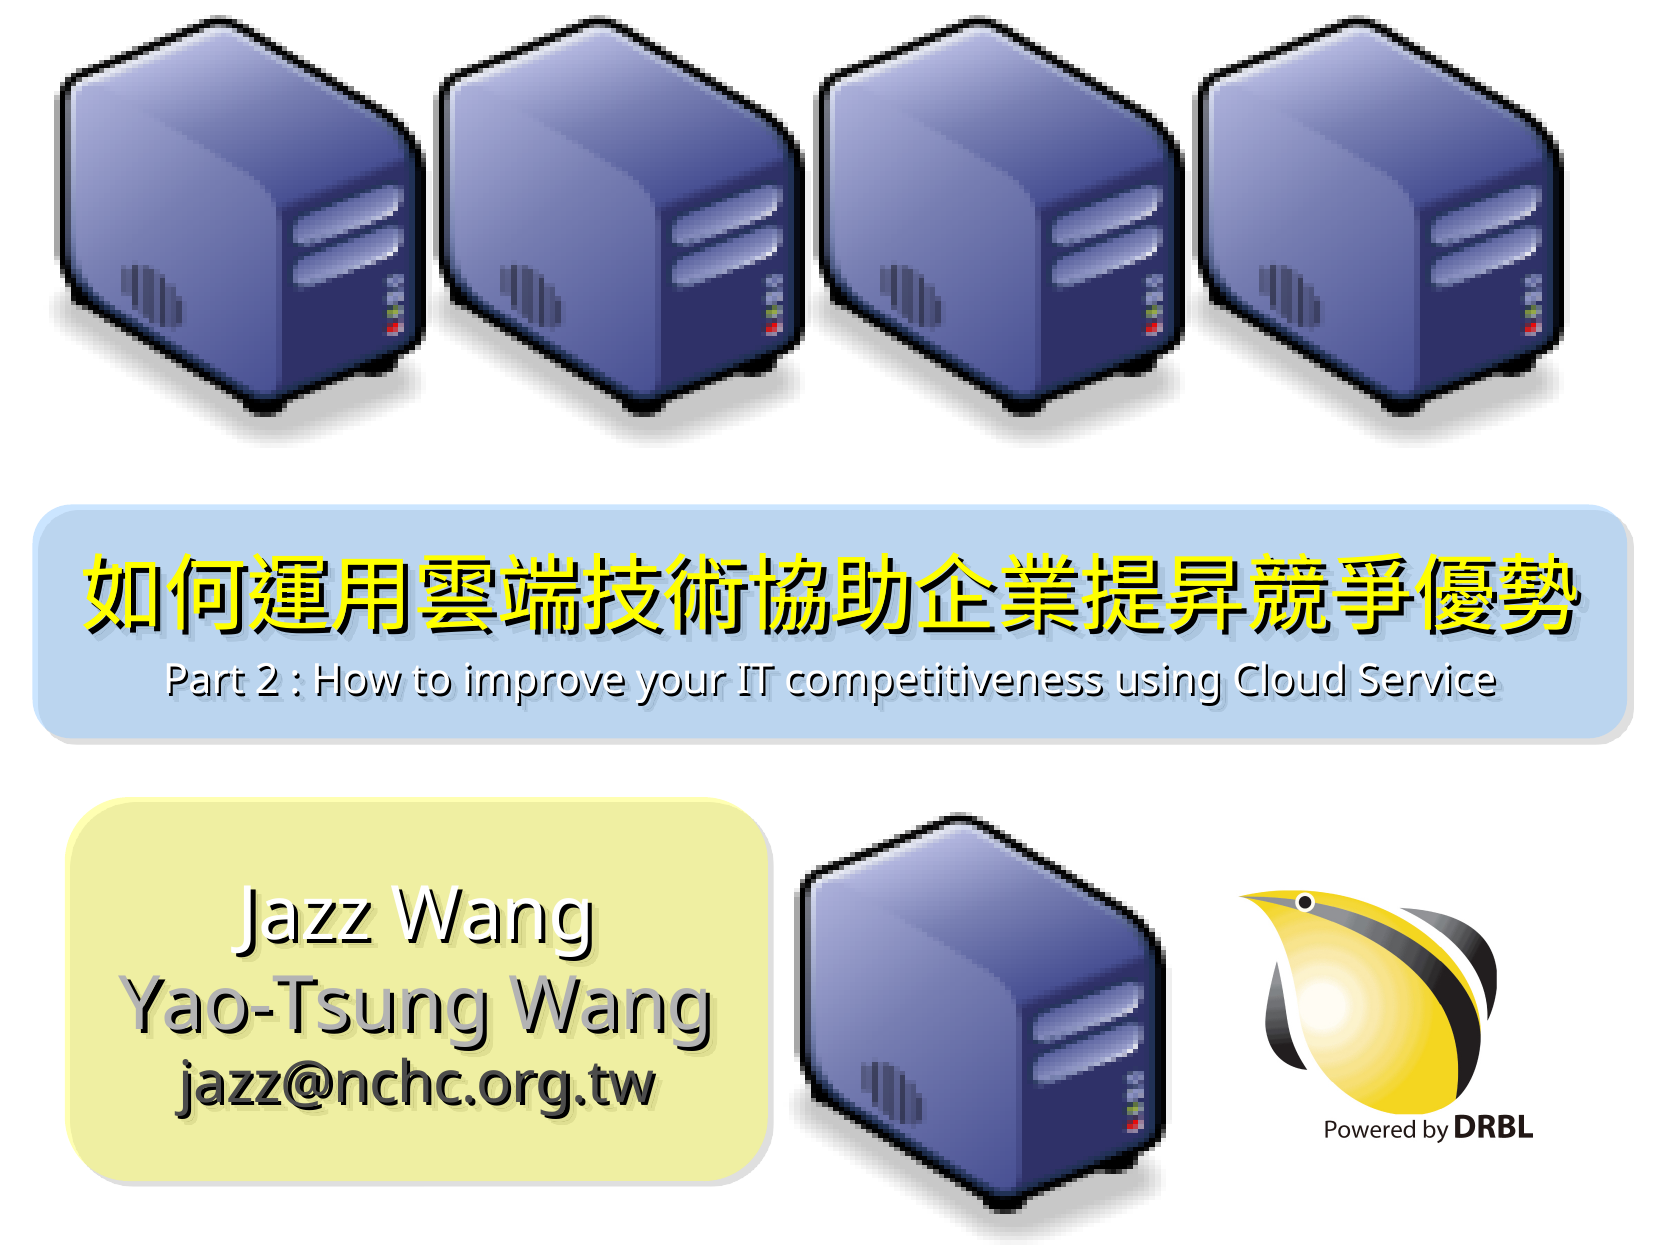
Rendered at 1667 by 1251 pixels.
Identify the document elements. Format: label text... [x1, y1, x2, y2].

picture [767, 800, 1211, 1249]
picture [27, 2, 1609, 502]
text_box Jazz Wang Yao-Tsung Wang jazz@nchc.org.tw [64, 797, 767, 1182]
text_box 如何運用雲端技術協助企業提昇競爭優勢 Part 2 : How to improve your IT competitiveness using Cloud Service [32, 504, 1628, 739]
picture [1224, 874, 1548, 1152]
